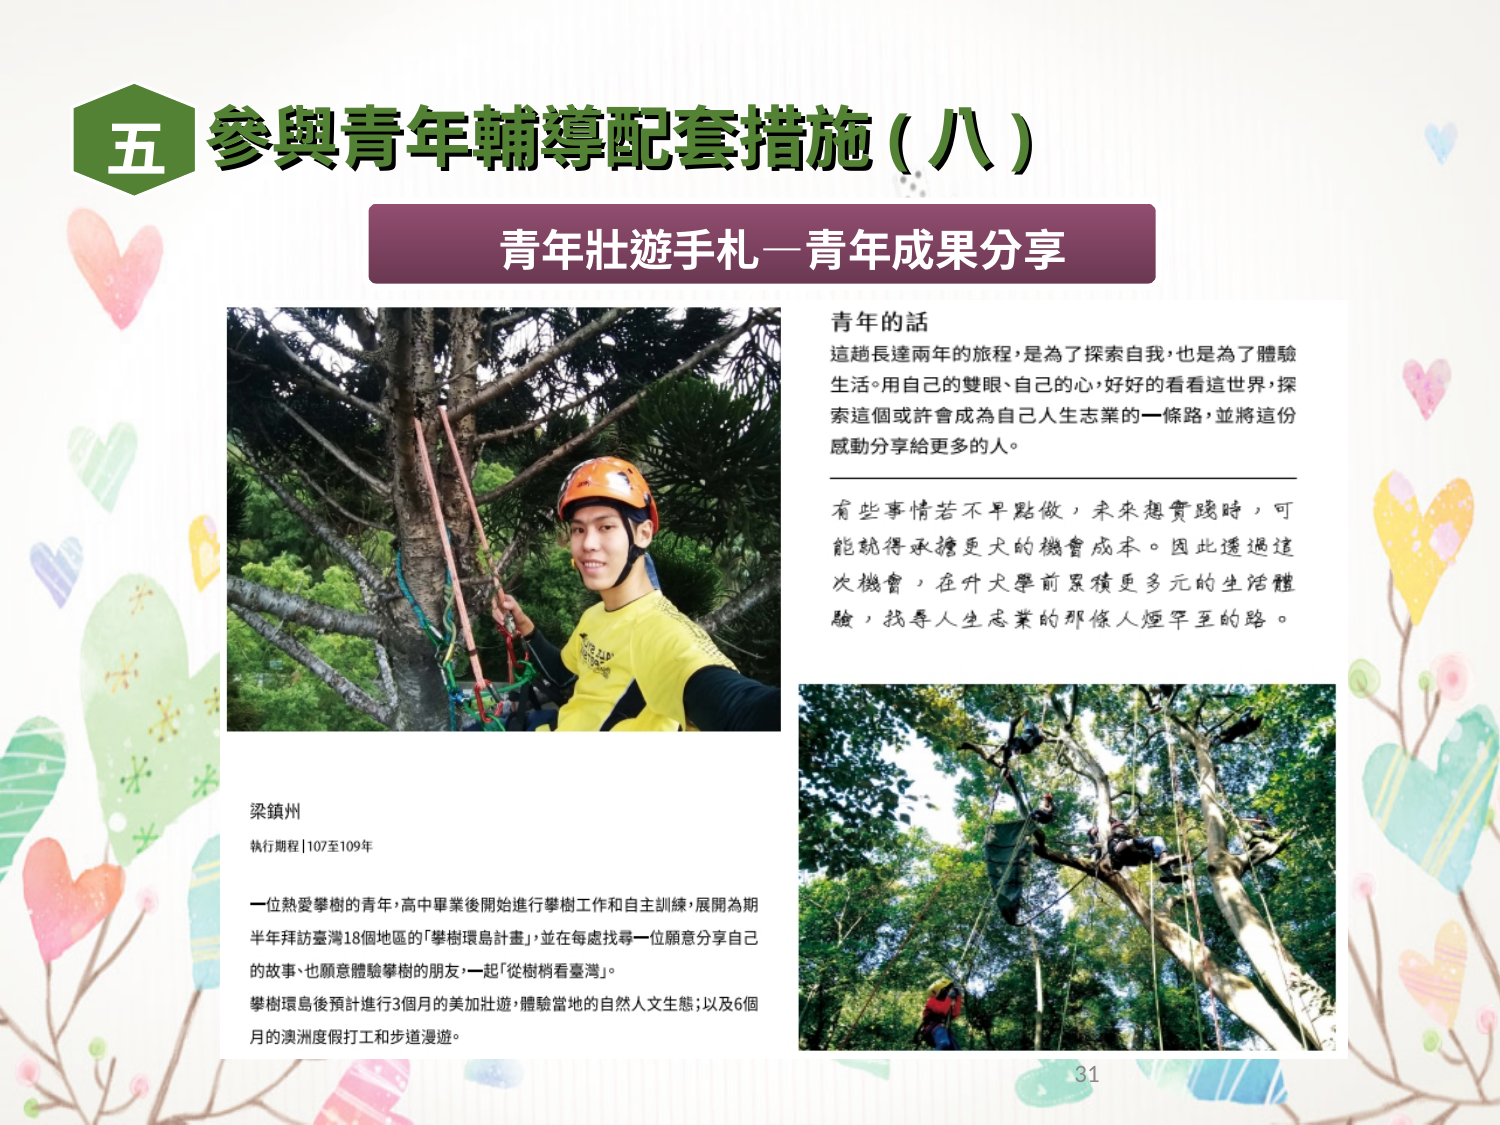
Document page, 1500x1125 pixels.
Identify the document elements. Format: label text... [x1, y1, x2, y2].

text_box 參與青年輔導配套措施(八) [196, 87, 1045, 192]
text_box 五 [71, 82, 196, 198]
text_box [496, 1042, 1004, 1103]
picture [220, 300, 1348, 1059]
text_box 青年壯遊手札—青年成果分享(四) [443, 214, 1132, 283]
text_box [365, 200, 1159, 287]
text_box 31 [1059, 1042, 1397, 1103]
